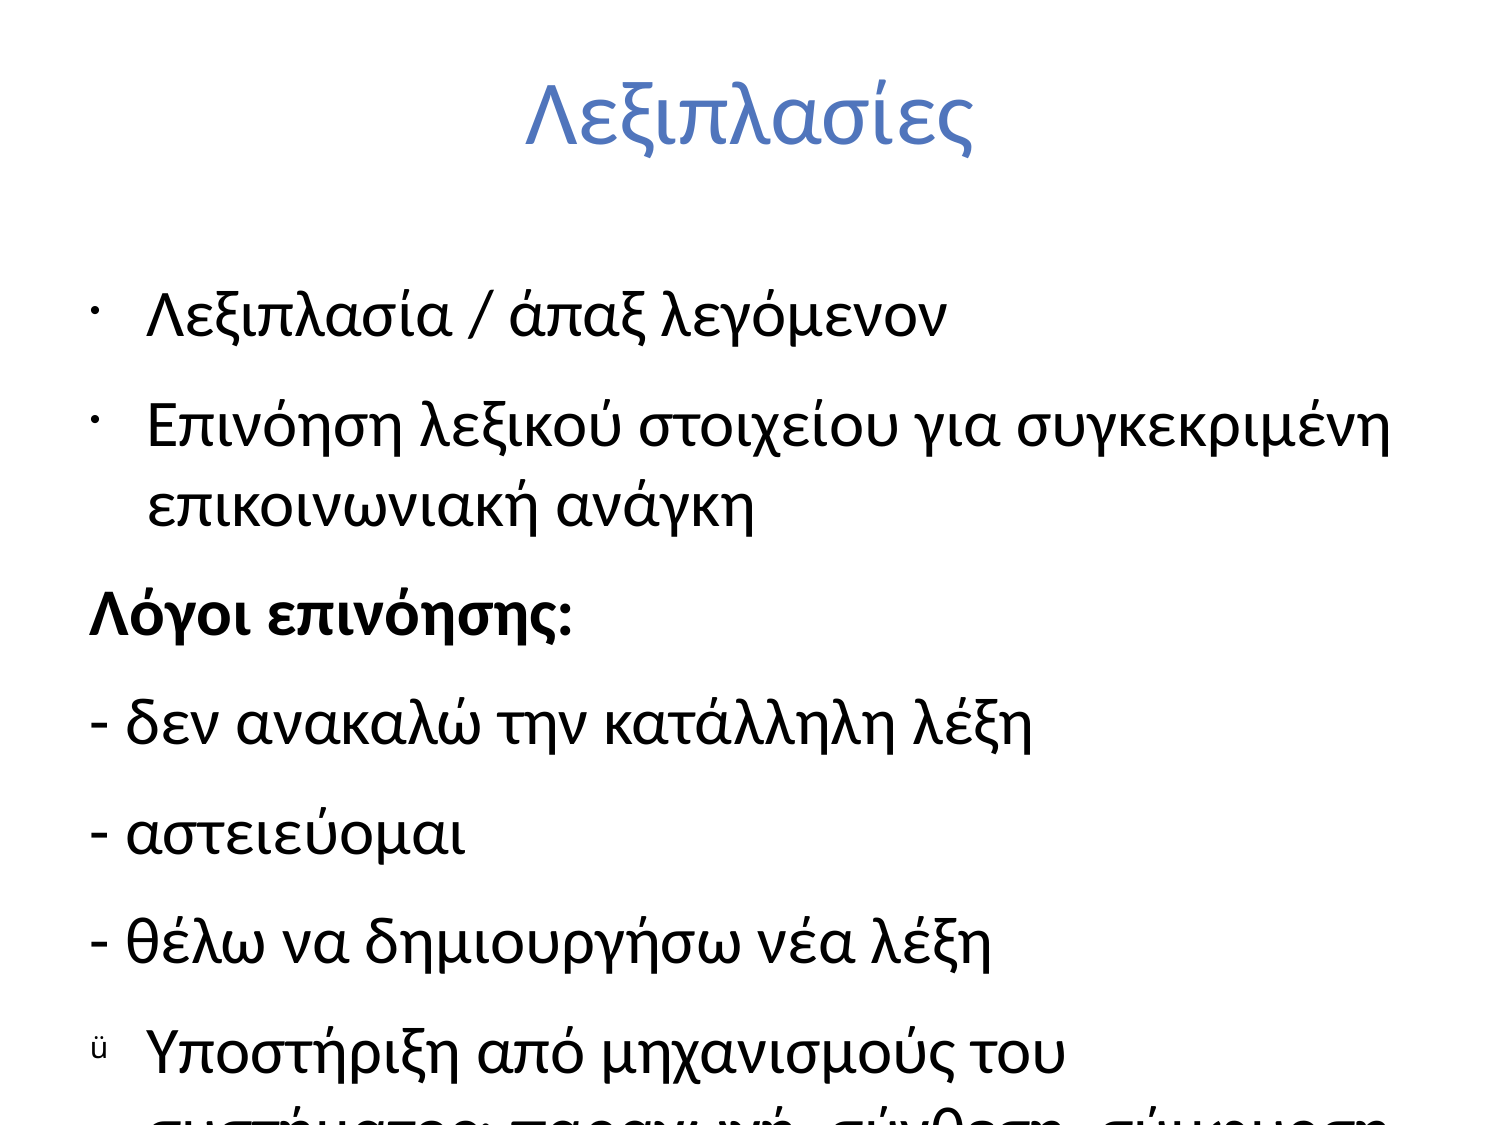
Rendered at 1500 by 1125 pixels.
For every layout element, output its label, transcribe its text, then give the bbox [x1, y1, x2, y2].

title Λεξιπλασίες [75, 45, 1425, 233]
list Λεξιπλασία / άπαξ λεγόμενον Επινόηση λεξικού στοιχείου για συγκεκριμένη επικοινωνιακή ανάγκη Λόγοι επινόησης: - δεν ανακαλώ την κατάλληλη λέξη - αστειεύομαι - θέλω να δημιουργήσω νέα λέξη Υποστήριξη από μηχανισμούς του συστήματος: παραγωγή, σύνθεση, σύμφυρση [75, 262, 1425, 1005]
